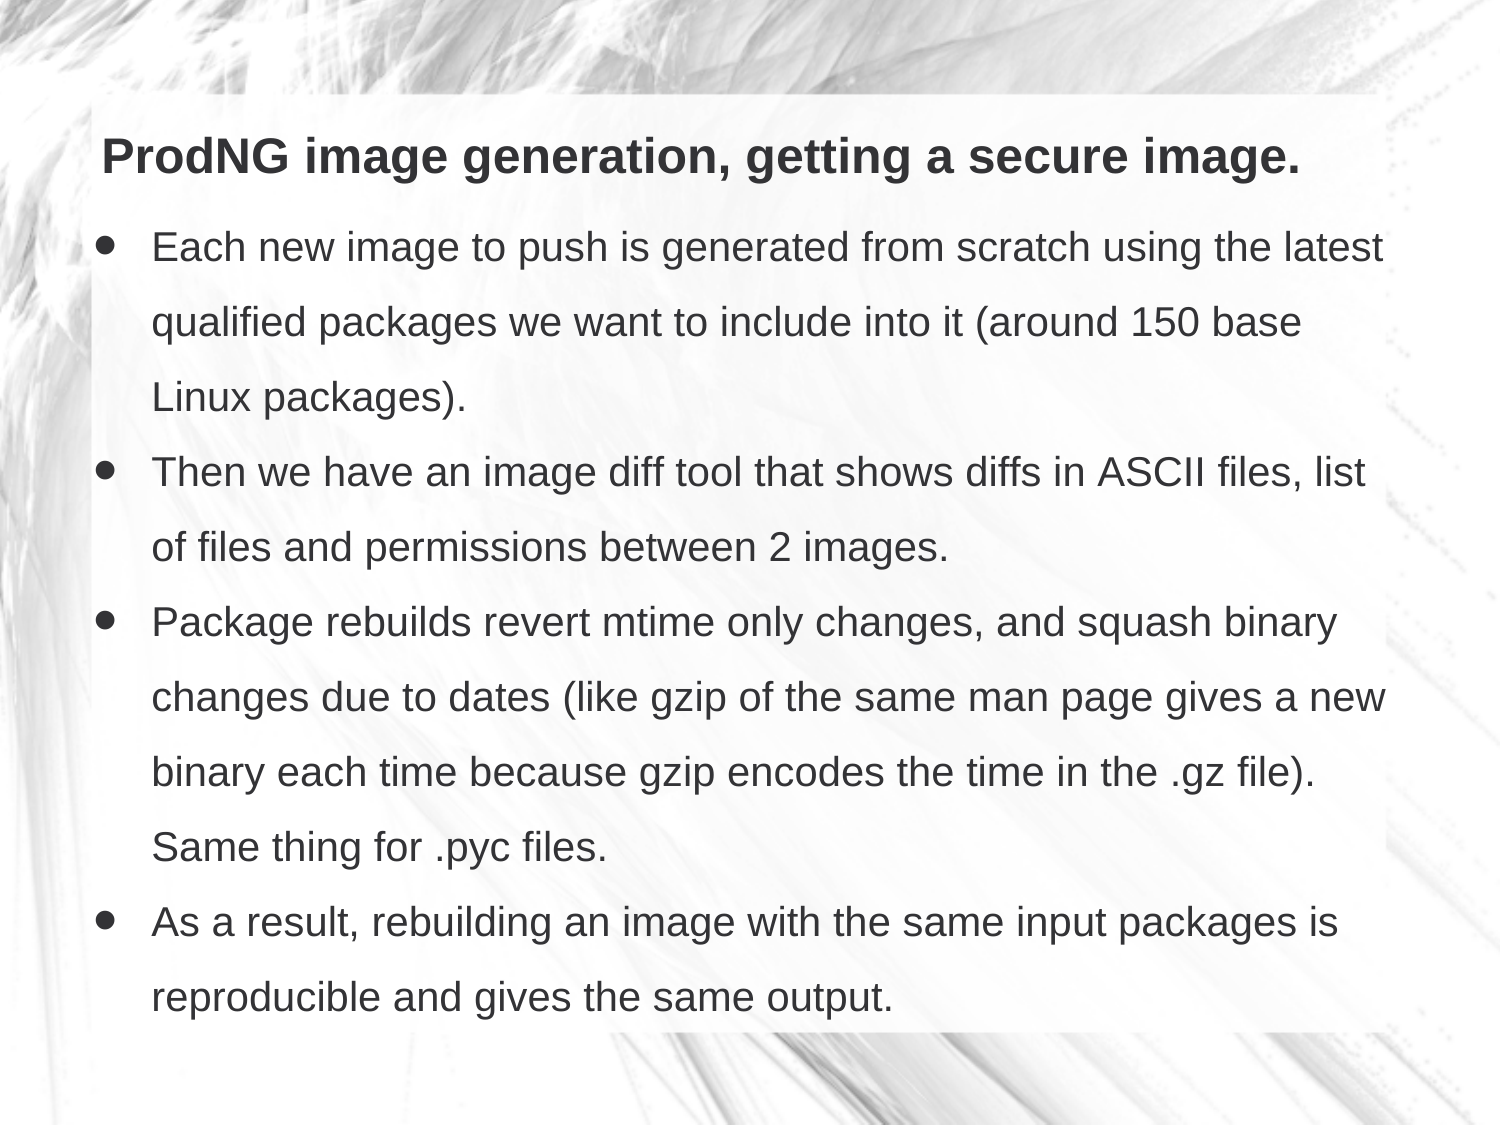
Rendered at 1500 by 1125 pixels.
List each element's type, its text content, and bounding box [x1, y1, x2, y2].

title ProdNG image generation, getting a secure image. [61, 108, 1412, 179]
picture [0, 0, 1500, 1125]
list Each new image to push is generated from scratch using the latest qualified packages we want to include into it (around 150 base Linux packages). Then we have an image diff tool that shows diffs in ASCII files, list of files and permissions between 2 images. Package rebuilds revert mtime only changes, and squash binary changes due to dates (like gzip of the same man page gives a new binary each time because gzip encodes the time in the .gz file). Same thing for .pyc files. As a result, rebuilding an image with the same input packages is reproducible and gives the same output. [61, 179, 1412, 1041]
